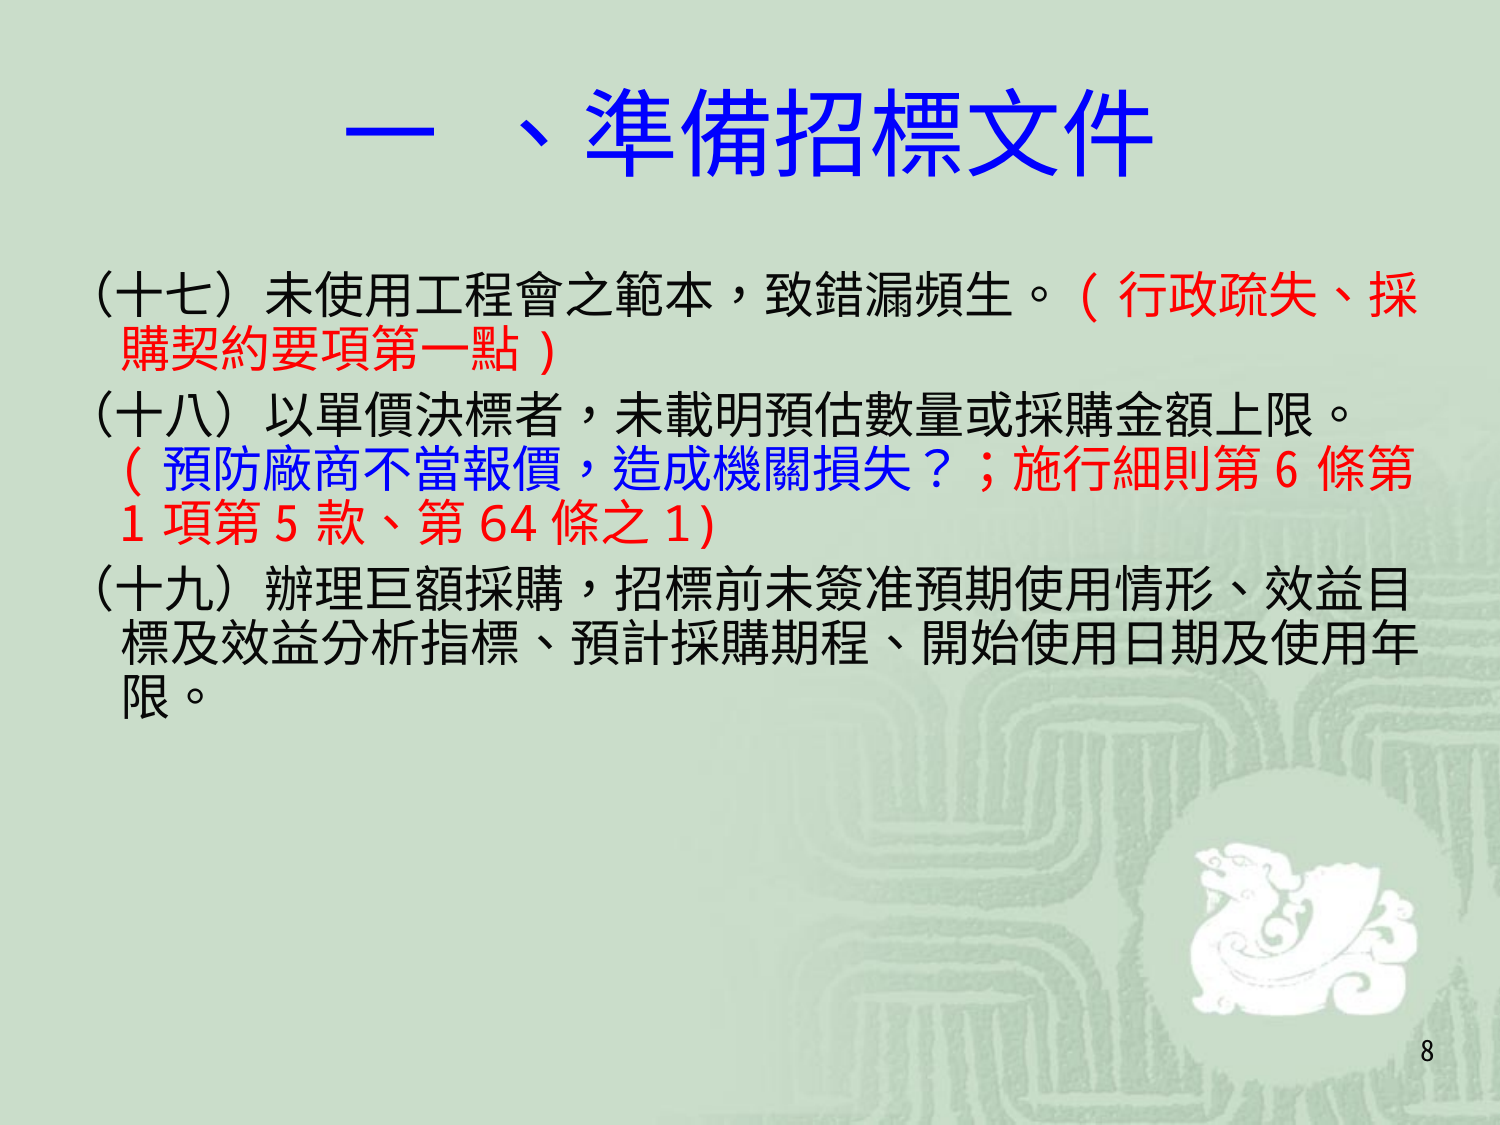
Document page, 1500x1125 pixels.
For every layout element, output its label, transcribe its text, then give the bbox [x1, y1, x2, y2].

title 一 、準備招標文件 [49, 37, 1451, 225]
list （十七）未使用工程會之範本，致錯漏頻生。(行政疏失、採購契約要項第一點) （十八）以單價決標者，未載明預估數量或採購金額上限。(預防廠商不當報價，造成機關損失？；施行細則第6條第1項第5款、第64條之1) （十九）辦理巨額採購，招標前未簽准預期使用情形、效益目標及效益分析指標、預計採購期程、開始使用日期及使用年限。 [49, 262, 1451, 1001]
text_box <編號> [1074, 1024, 1451, 1103]
picture [0, 0, 1500, 1125]
